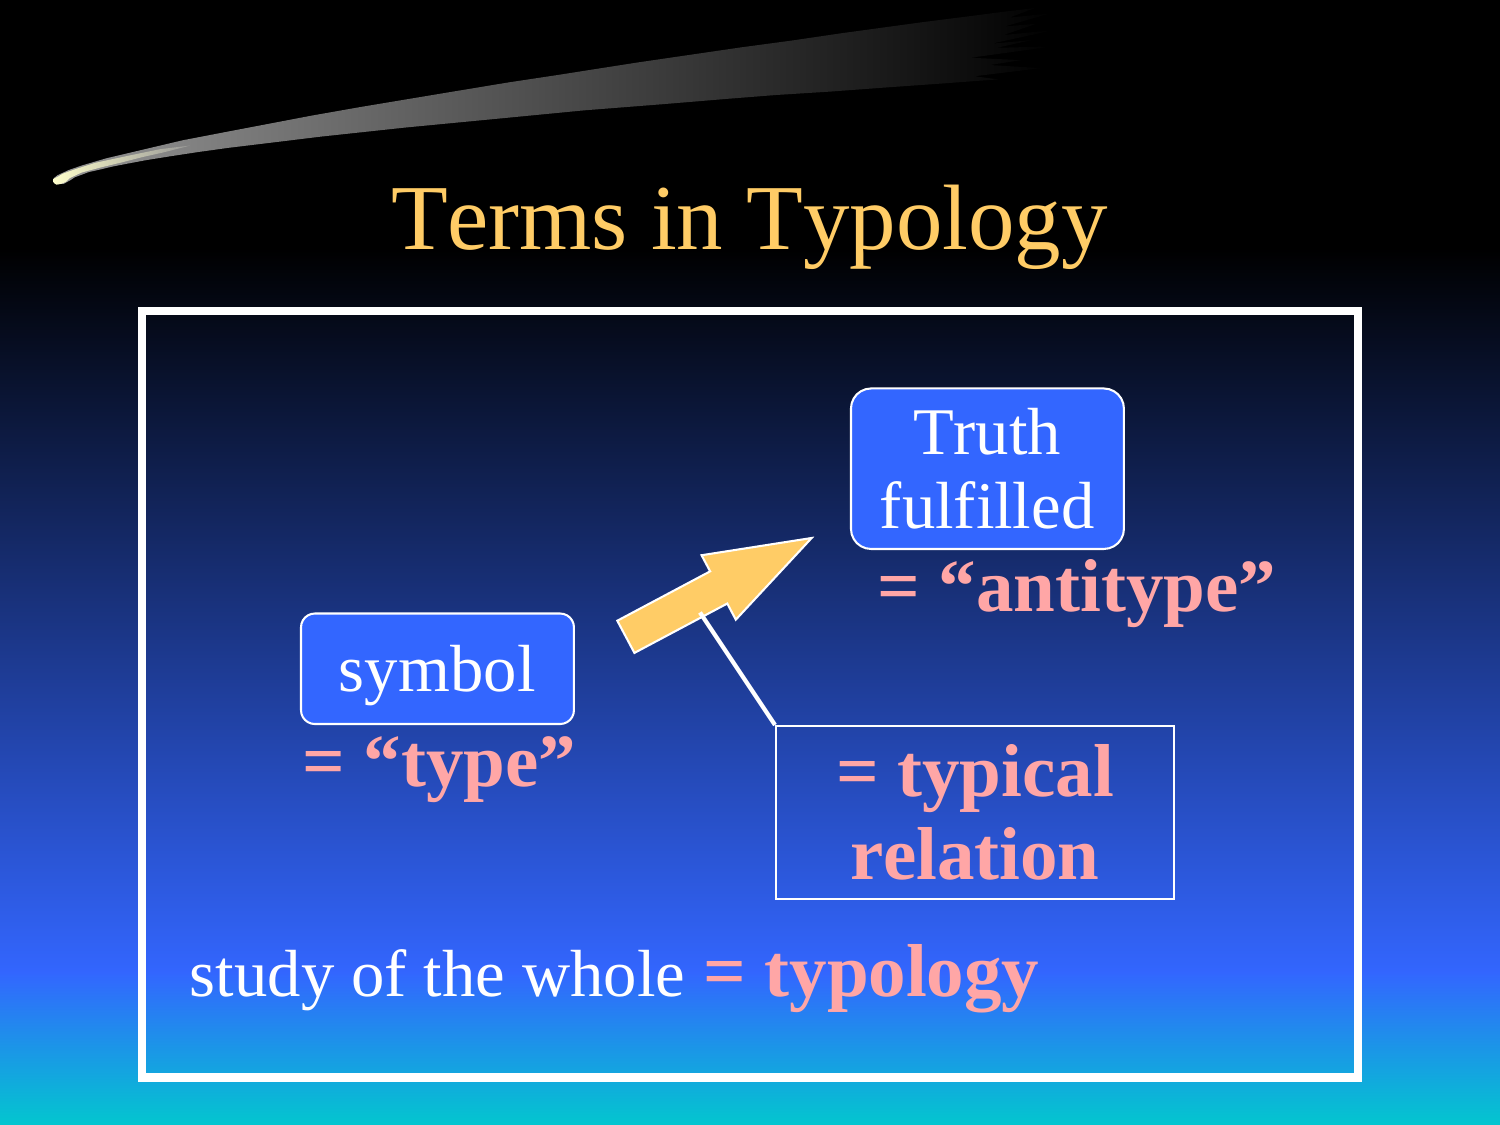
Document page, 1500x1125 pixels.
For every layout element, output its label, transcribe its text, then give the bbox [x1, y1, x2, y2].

text_box study of the whole = typology [174, 922, 1150, 1021]
text_box = “type” [287, 712, 763, 811]
text_box = typical relation [776, 726, 1174, 899]
text_box = “antitype” [862, 537, 1338, 636]
text_box [617, 537, 812, 653]
text_box Truth fulfilled [850, 388, 1124, 547]
text_box symbol [301, 613, 574, 712]
title Terms in Typology [112, 124, 1388, 313]
